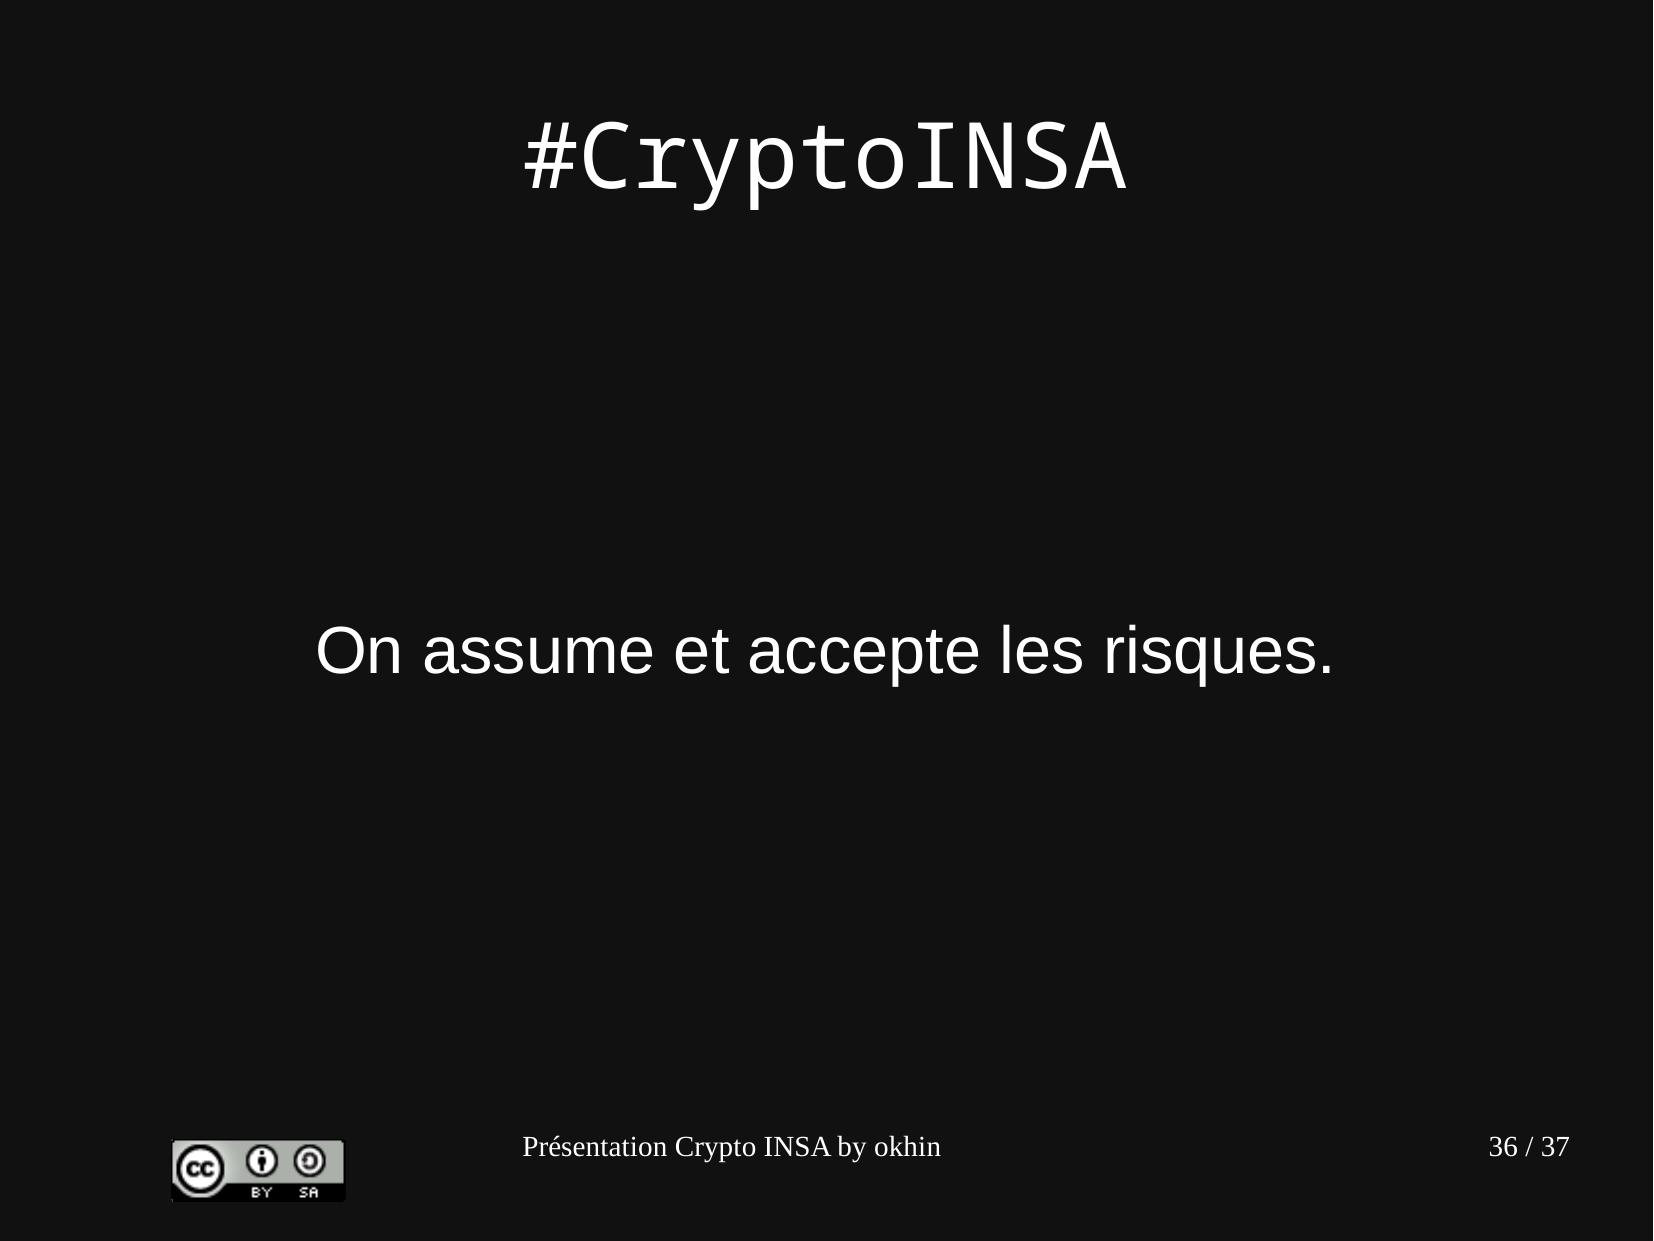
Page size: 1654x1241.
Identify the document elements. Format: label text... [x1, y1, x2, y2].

subtitle On assume et accepte les risques. [82, 290, 1571, 1010]
title #CryptoINSA [82, 49, 1571, 257]
picture [171, 1139, 346, 1202]
